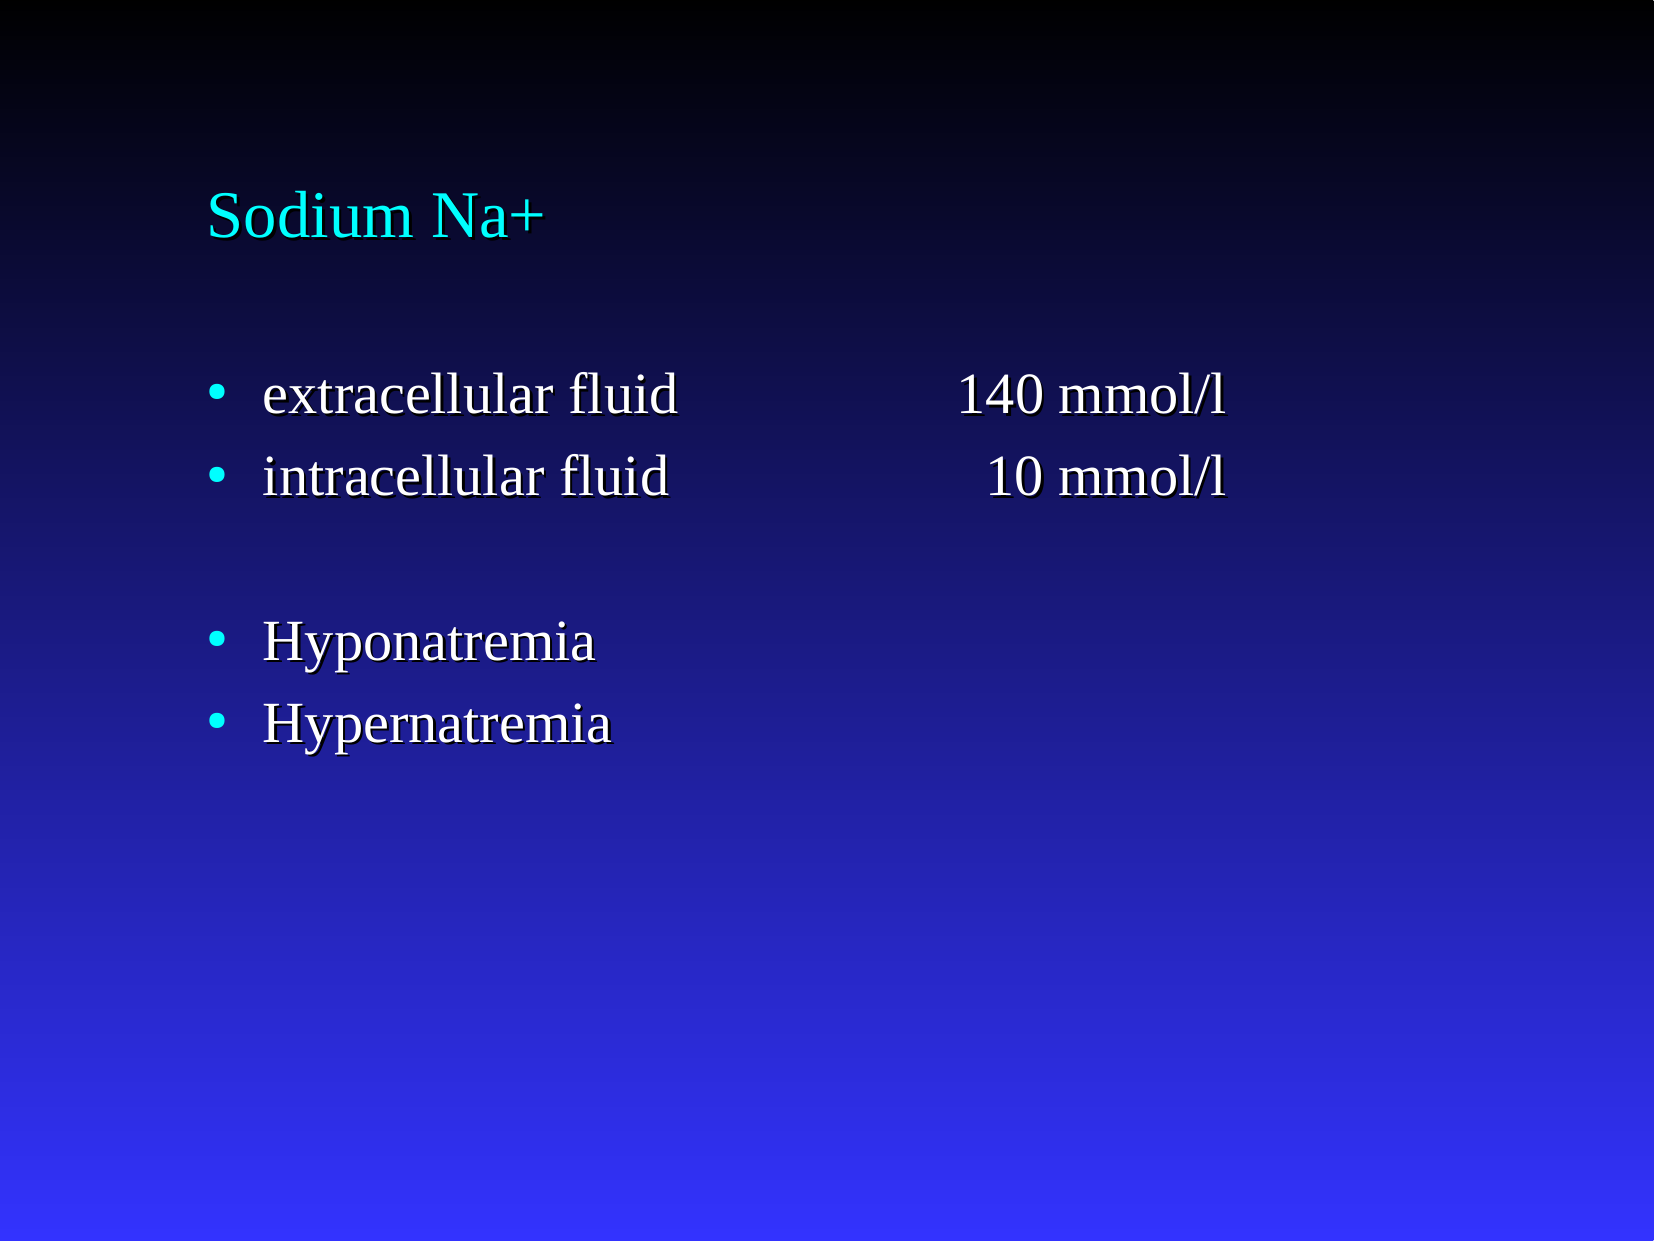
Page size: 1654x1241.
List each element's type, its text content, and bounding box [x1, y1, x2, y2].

title Sodium Na+ [206, 110, 1613, 317]
list extracellular fluid 140 mmol/l intracellular fluid 10 mmol/l Hyponatremia Hypernatremia [206, 358, 1613, 1103]
